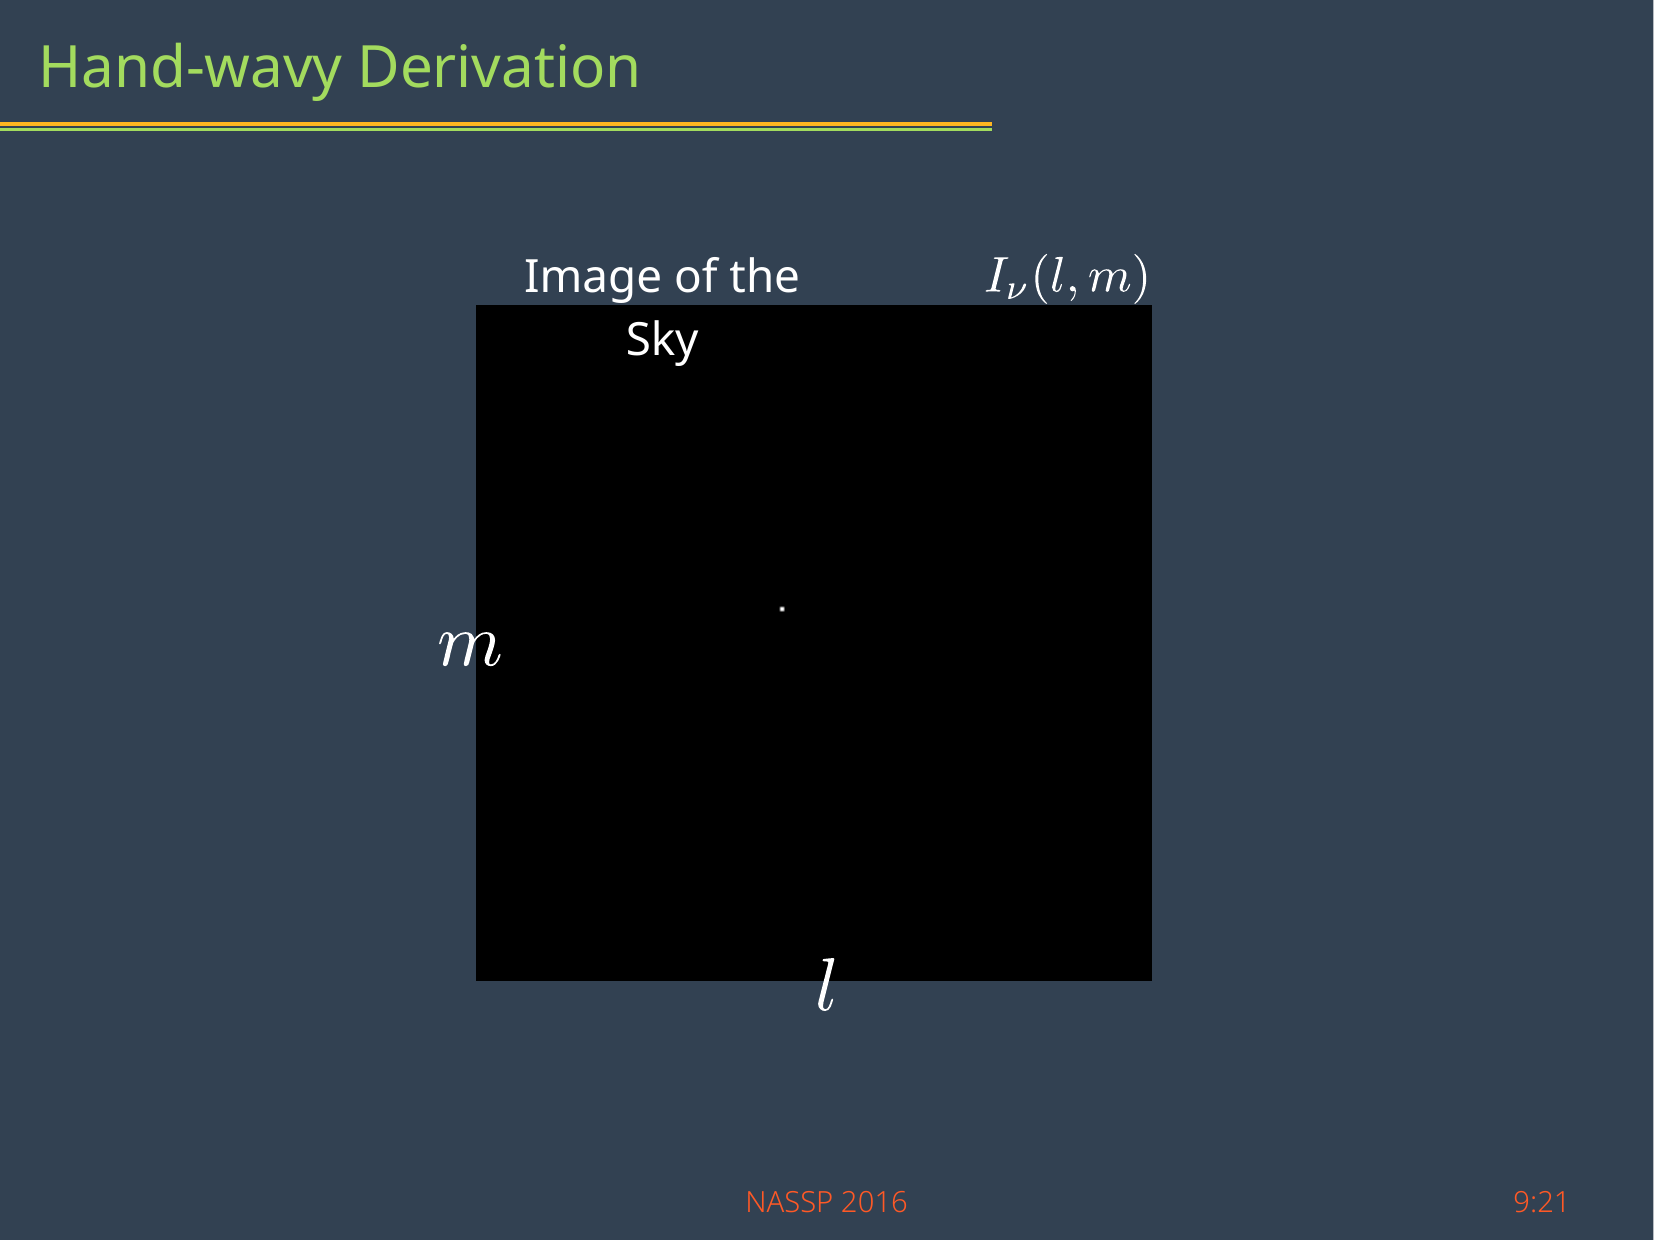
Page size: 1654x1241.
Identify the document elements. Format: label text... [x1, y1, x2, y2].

text_box Hand-wavy Derivation [23, 17, 1063, 103]
text_box [437, 632, 503, 667]
picture [476, 305, 1152, 981]
text_box [814, 958, 839, 1012]
text_box [983, 253, 1151, 304]
text_box Image of the Sky [485, 236, 839, 307]
